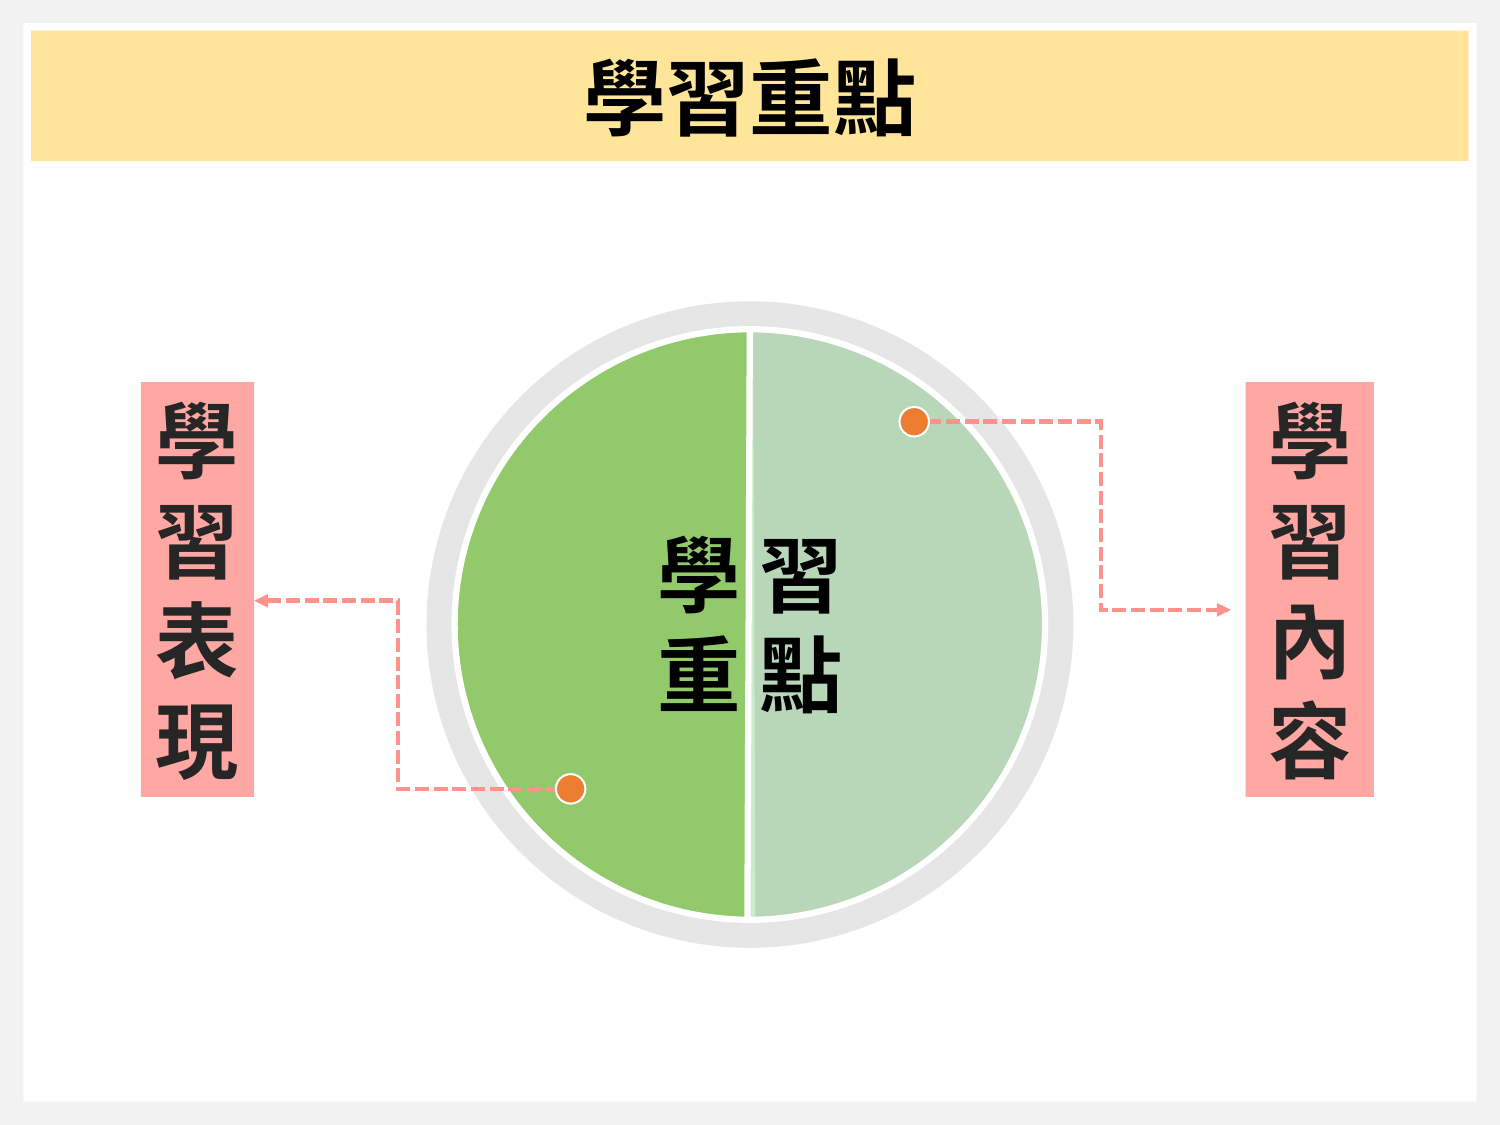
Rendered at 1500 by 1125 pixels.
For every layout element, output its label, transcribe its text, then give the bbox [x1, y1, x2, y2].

text_box 學習內容 [1245, 382, 1374, 797]
text_box 學習重點 [31, 30, 1469, 161]
text_box [426, 301, 1074, 948]
text_box 學 習 重 點 [642, 515, 858, 731]
text_box 學習表現 [140, 382, 255, 797]
